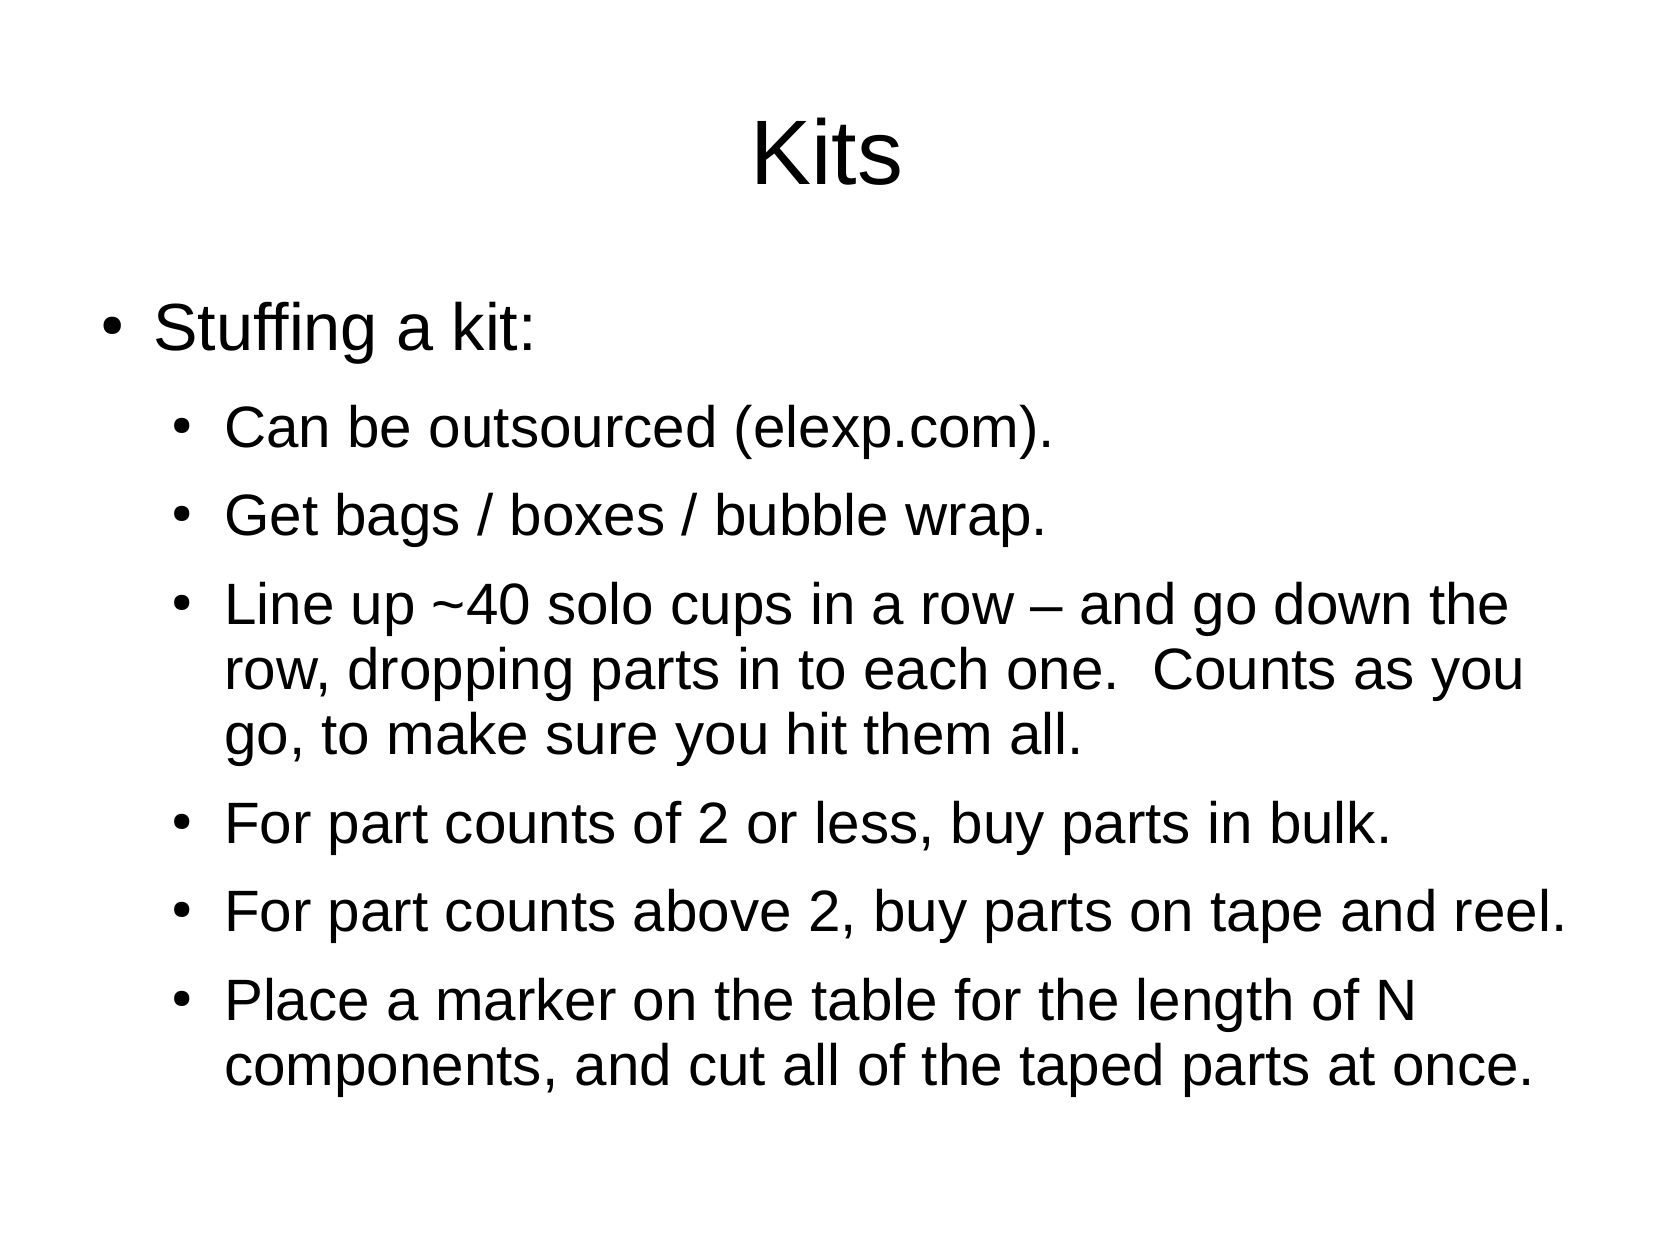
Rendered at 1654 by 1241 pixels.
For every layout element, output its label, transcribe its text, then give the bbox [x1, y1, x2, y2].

title Kits [82, 49, 1571, 257]
list Stuffing a kit: Can be outsourced (elexp.com). Get bags / boxes / bubble wrap. Line up ~40 solo cups in a row – and go down the row, dropping parts in to each one. Counts as you go, to make sure you hit them all. For part counts of 2 or less, buy parts in bulk. For part counts above 2, buy parts on tape and reel. Place a marker on the table for the length of N components, and cut all of the taped parts at once. [82, 290, 1571, 1109]
